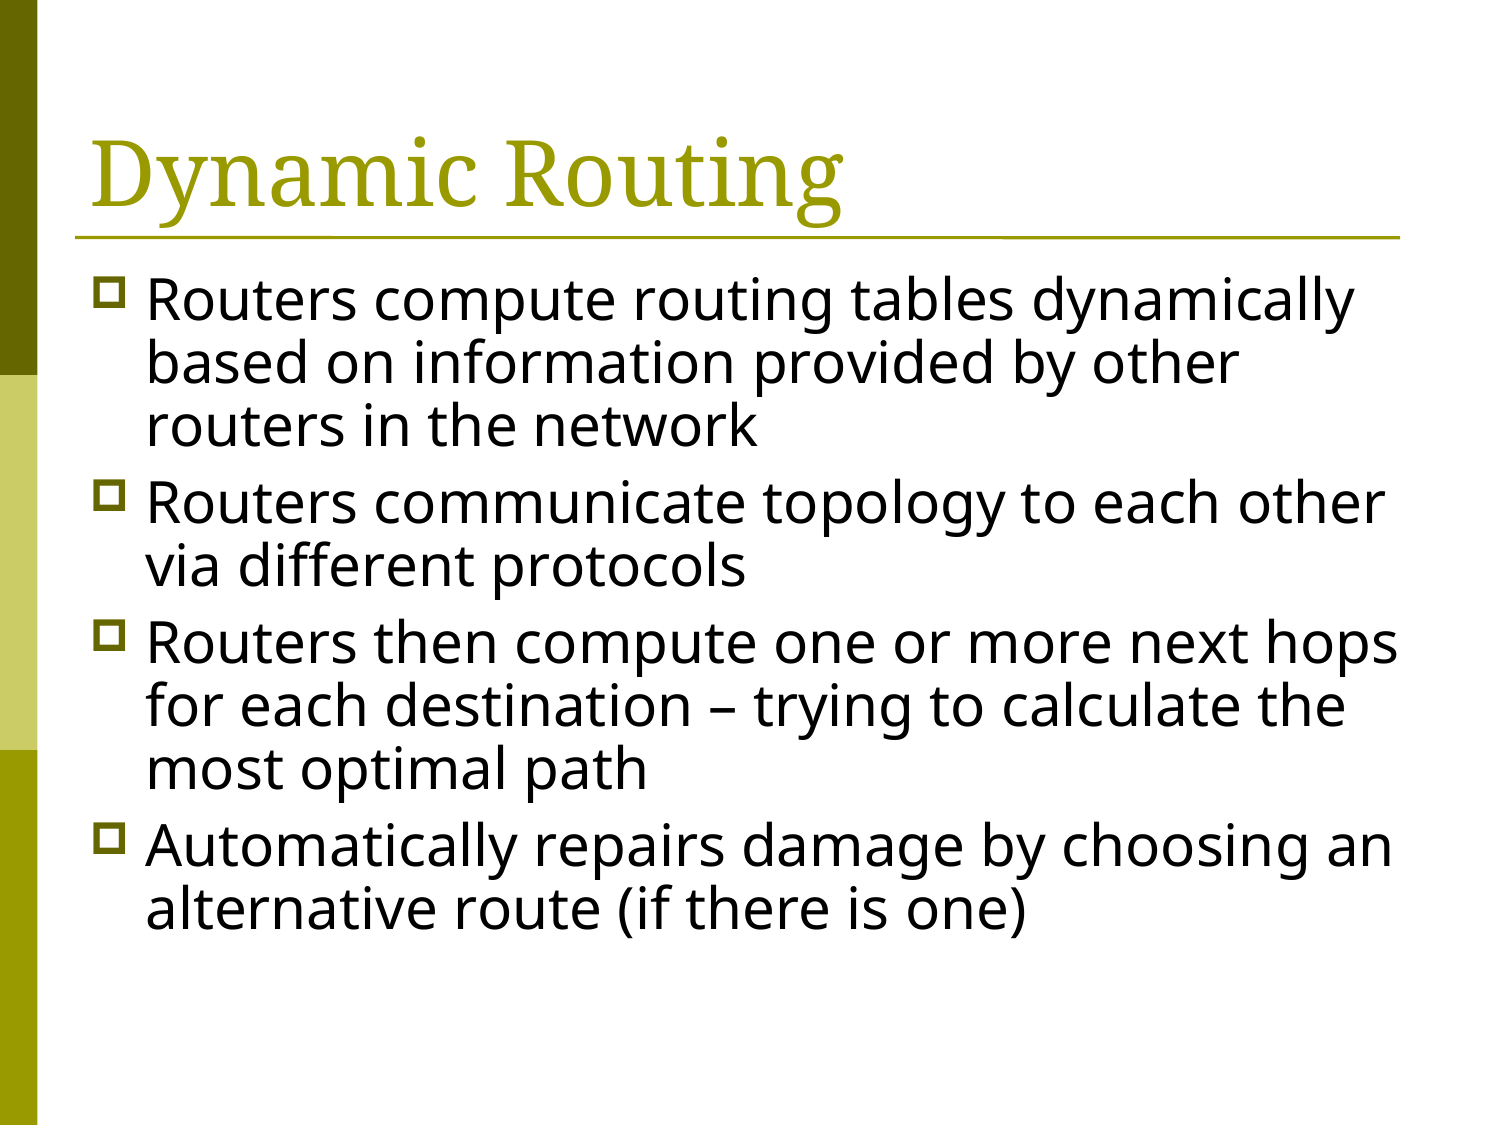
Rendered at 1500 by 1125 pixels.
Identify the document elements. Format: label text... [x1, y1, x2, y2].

list Routers compute routing tables dynamically based on information provided by other routers in the network Routers communicate topology to each other via different protocols Routers then compute one or more next hops for each destination – trying to calculate the most optimal path Automatically repairs damage by choosing an alternative route (if there is one) [75, 262, 1426, 1006]
title Dynamic Routing [75, 45, 1426, 233]
